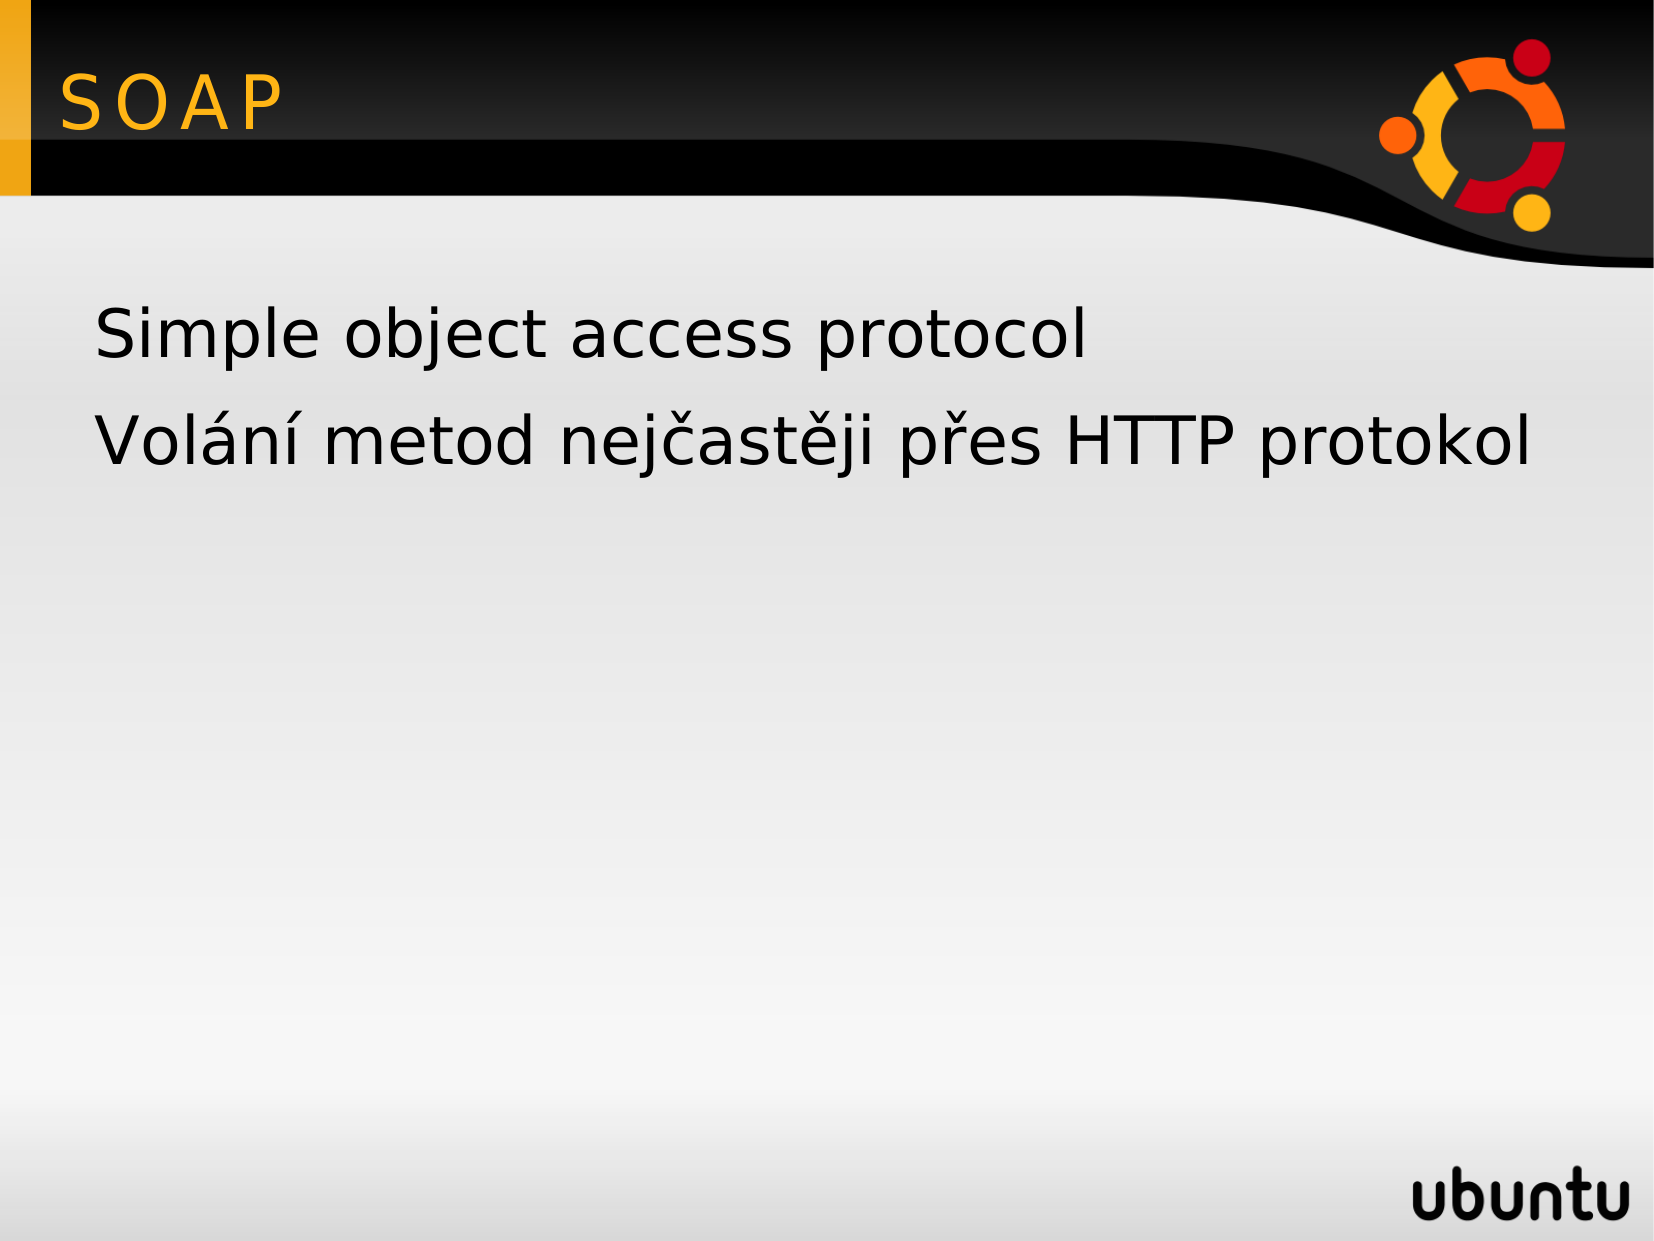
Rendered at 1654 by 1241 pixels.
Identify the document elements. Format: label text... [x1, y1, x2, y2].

title SOAP [59, 29, 1270, 178]
list Simple object access protocol Volání metod nejčastěji přes HTTP protokol [76, 295, 1565, 1114]
picture [0, 0, 1654, 1241]
